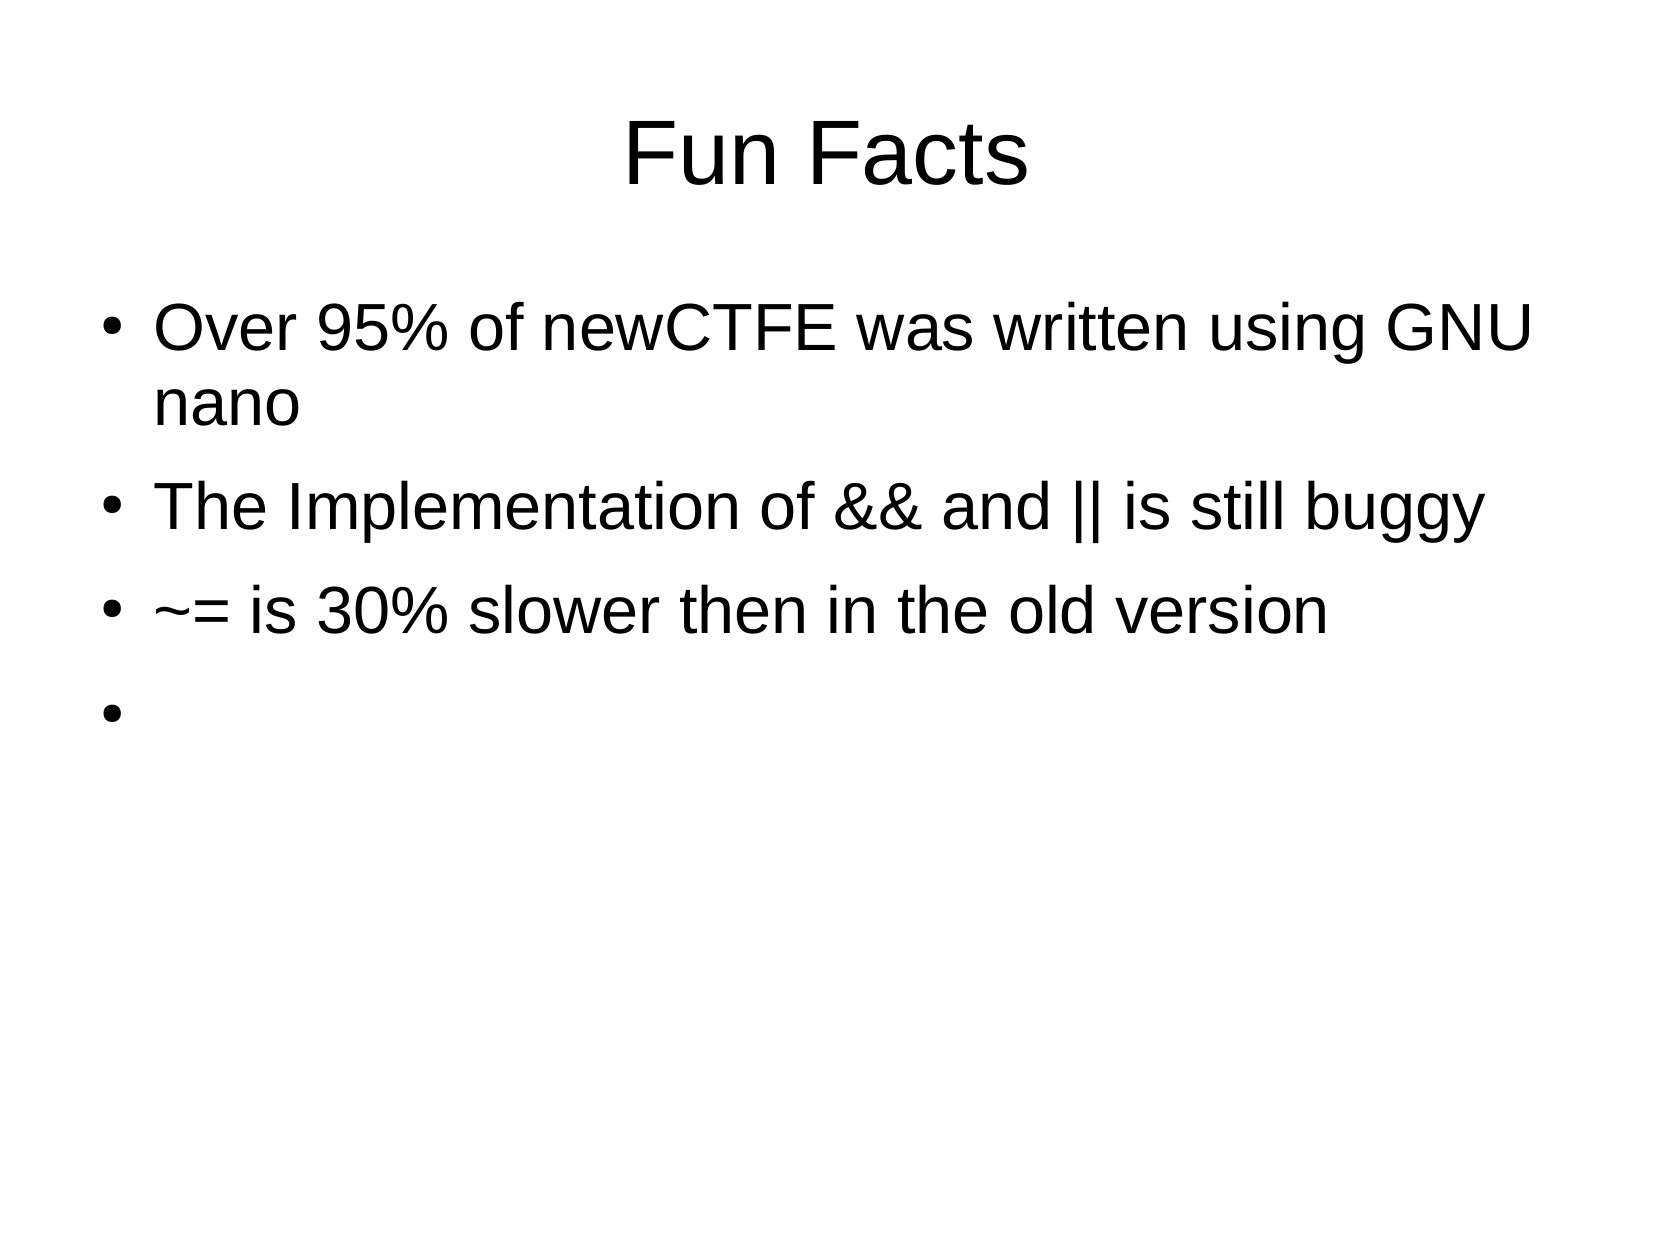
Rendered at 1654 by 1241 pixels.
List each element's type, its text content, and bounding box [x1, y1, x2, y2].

title Fun Facts [82, 49, 1571, 257]
list Over 95% of newCTFE was written using GNU nano The Implementation of && and || is still buggy ~= is 30% slower then in the old version [82, 290, 1571, 1010]
